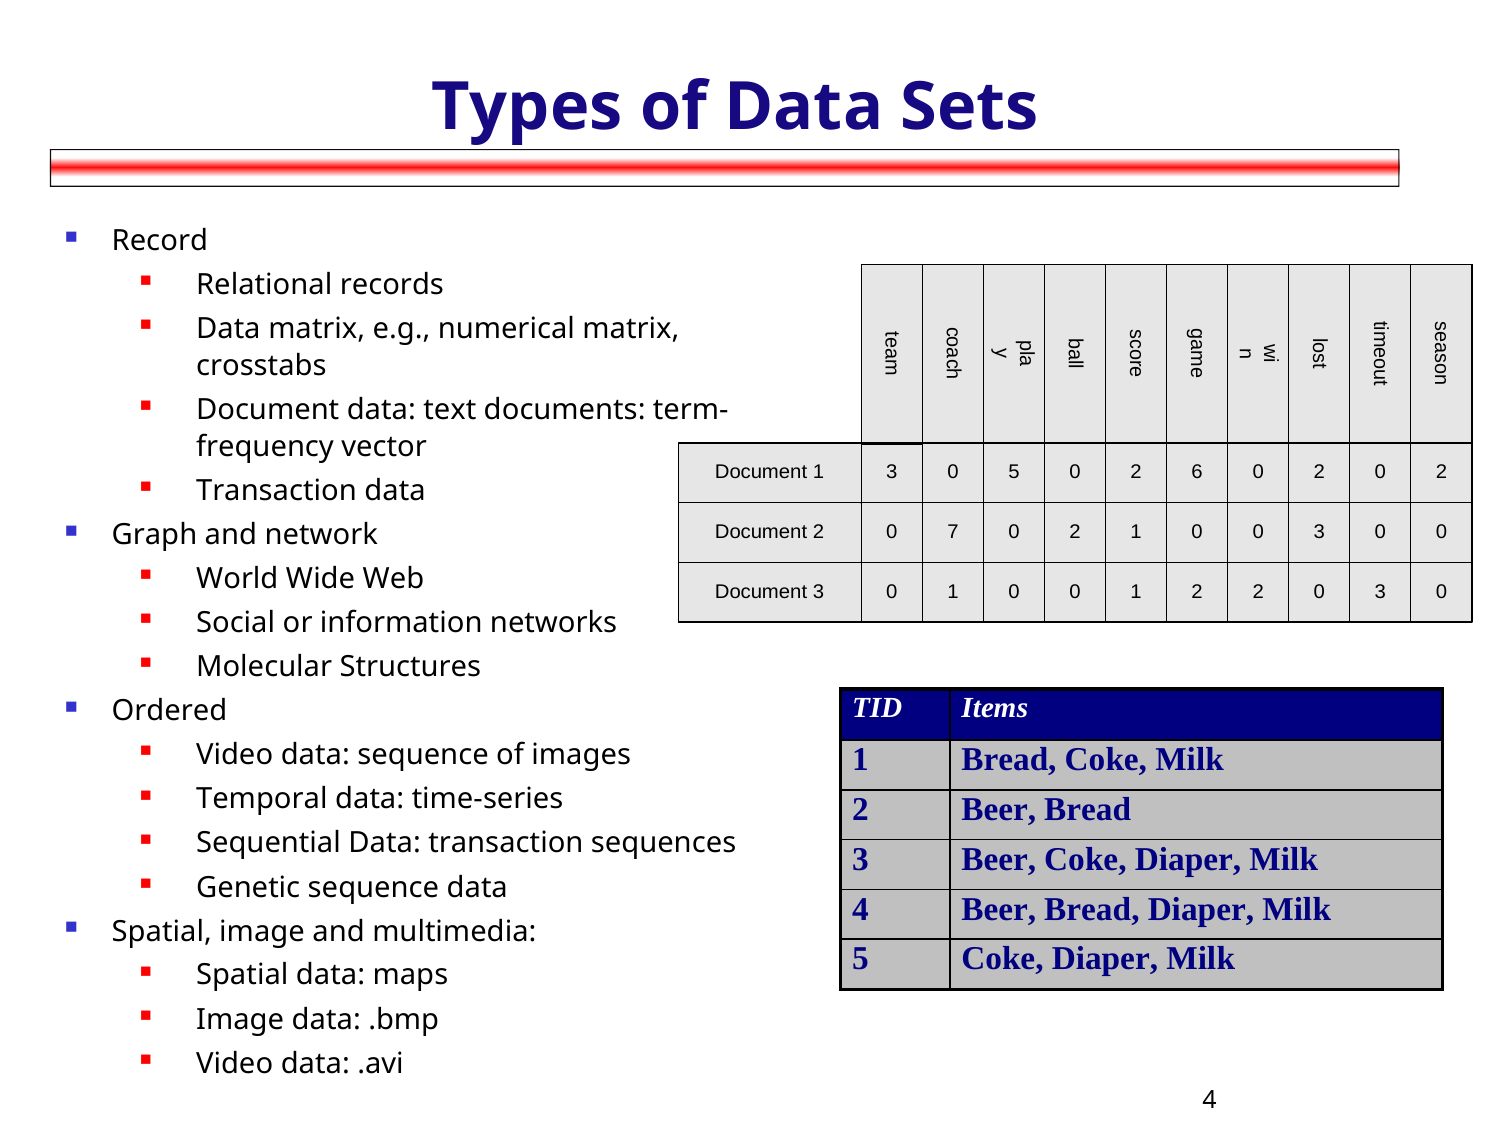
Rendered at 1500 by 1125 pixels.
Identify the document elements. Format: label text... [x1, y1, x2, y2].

text_box [825, 687, 1453, 1016]
text_box <number> [1187, 1062, 1500, 1125]
text_box [675, 261, 1476, 626]
title Types of Data Sets [24, 49, 1463, 150]
list Record Relational records Data matrix, e.g., numerical matrix, crosstabs Document data: text documents: term-frequency vector Transaction data Graph and network World Wide Web Social or information networks Molecular Structures Ordered Video data: sequence of images Temporal data: time-series Sequential Data: transaction sequences Genetic sequence data Spatial, image and multimedia: Spatial data: maps Image data: .bmp Video data: .avi [50, 212, 775, 1119]
